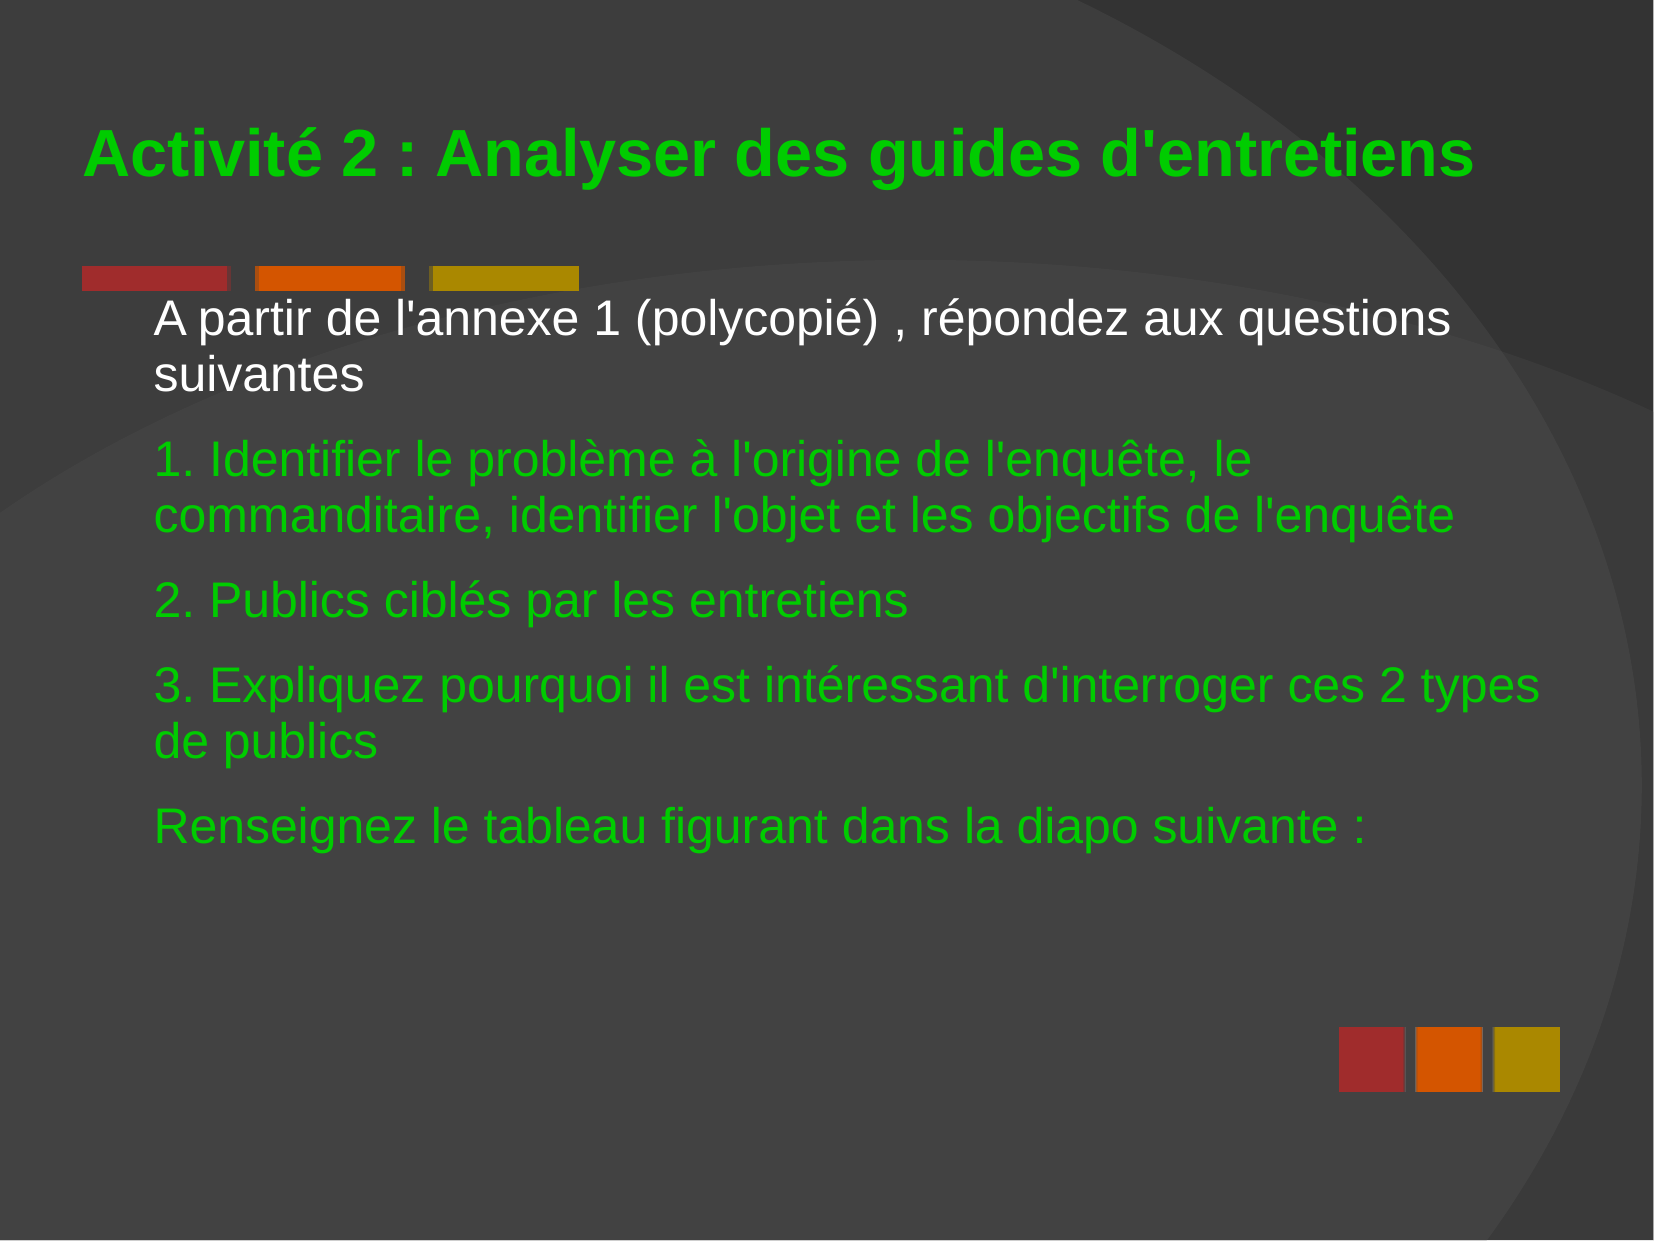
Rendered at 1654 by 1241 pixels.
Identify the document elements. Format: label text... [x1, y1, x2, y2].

title Activité 2 : Analyser des guides d'entretiens [82, 49, 1571, 257]
picture [1339, 1027, 1560, 1092]
picture [82, 266, 579, 290]
list A partir de l'annexe 1 (polycopié) , répondez aux questions suivantes 1. Identifier le problème à l'origine de l'enquête, le commanditaire, identifier l'objet et les objectifs de l'enquête 2. Publics ciblés par les entretiens 3. Expliquez pourquoi il est intéressant d'interroger ces 2 types de publics Renseignez le tableau figurant dans la diapo suivante : [82, 290, 1571, 1010]
